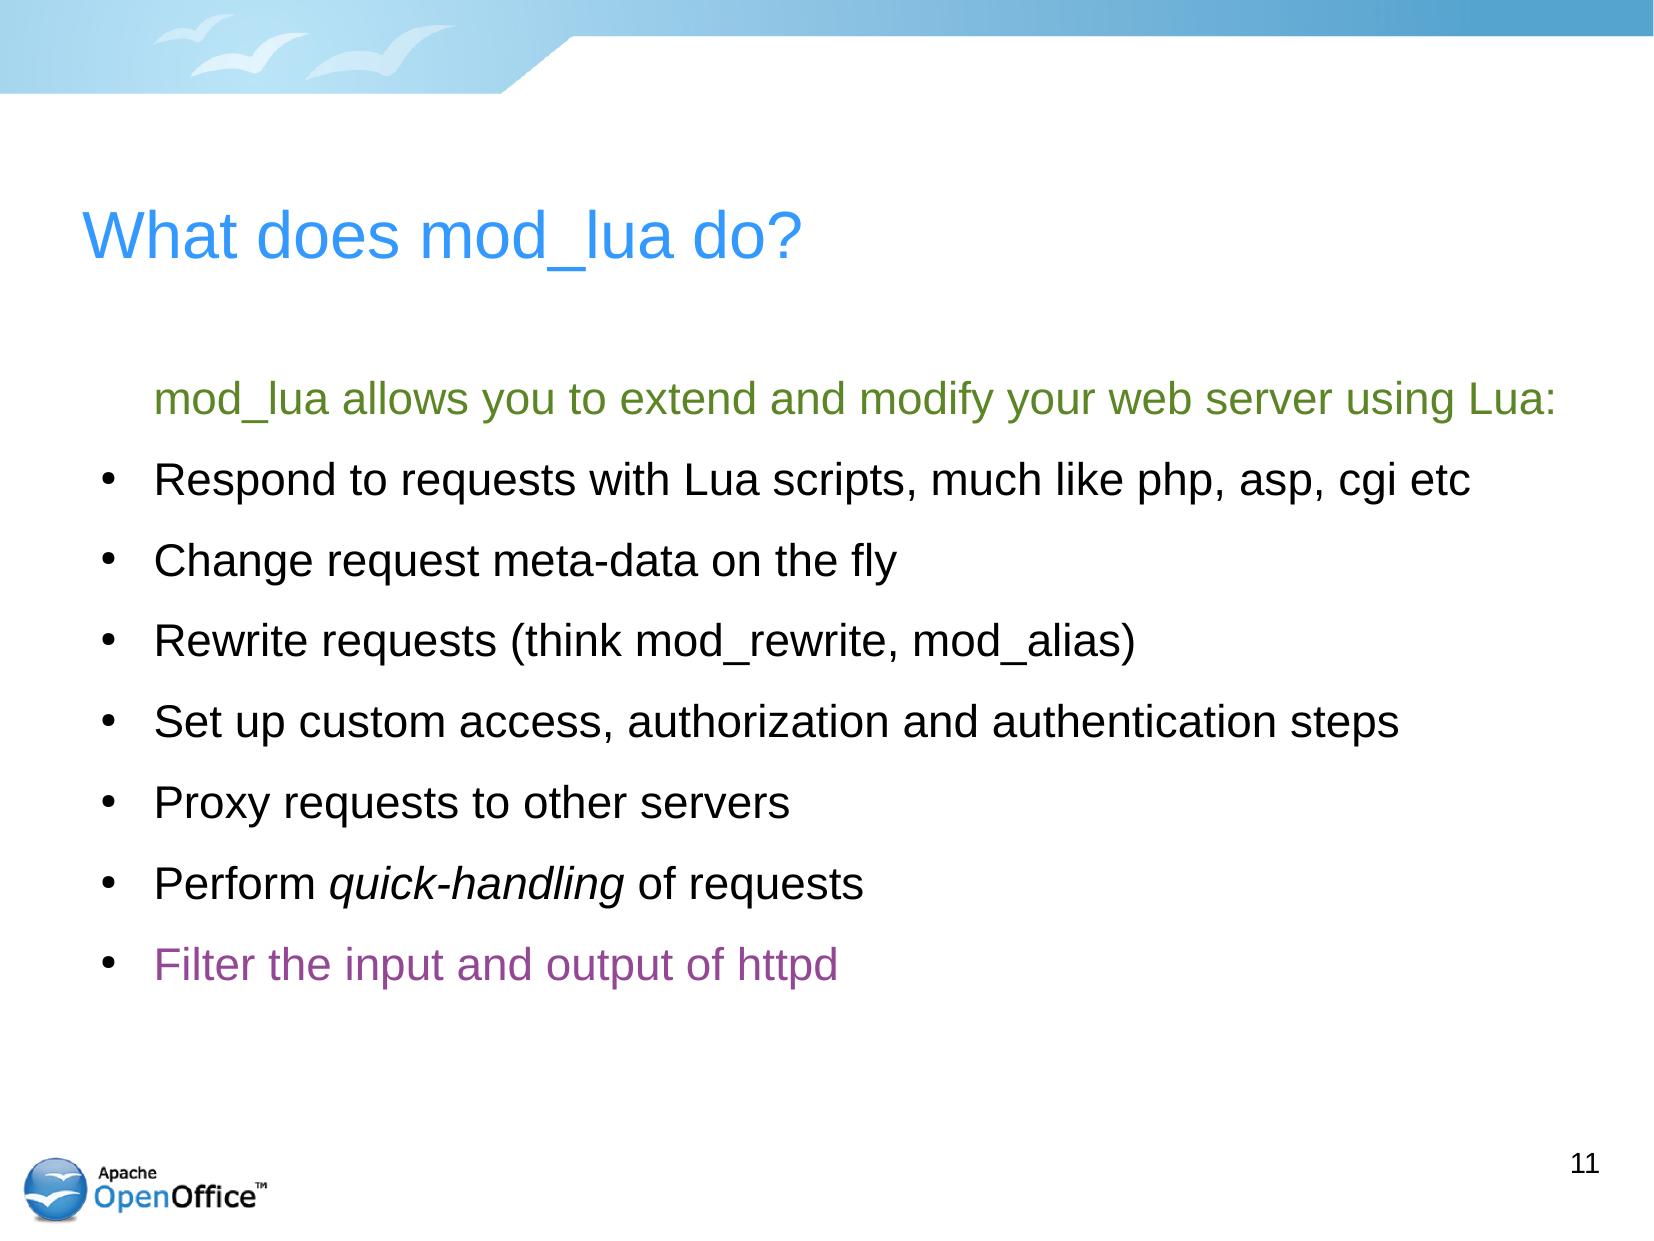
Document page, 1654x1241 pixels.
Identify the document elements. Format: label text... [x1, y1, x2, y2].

list mod_lua allows you to extend and modify your web server using Lua: Respond to requests with Lua scripts, much like php, asp, cgi etc Change request meta-data on the fly Rewrite requests (think mod_rewrite, mod_alias) Set up custom access, authorization and authentication steps Proxy requests to other servers Perform quick-handling of requests Filter the input and output of httpd [82, 372, 1571, 1093]
picture [0, 0, 1654, 1241]
title What does mod_lua do? [82, 132, 1571, 340]
